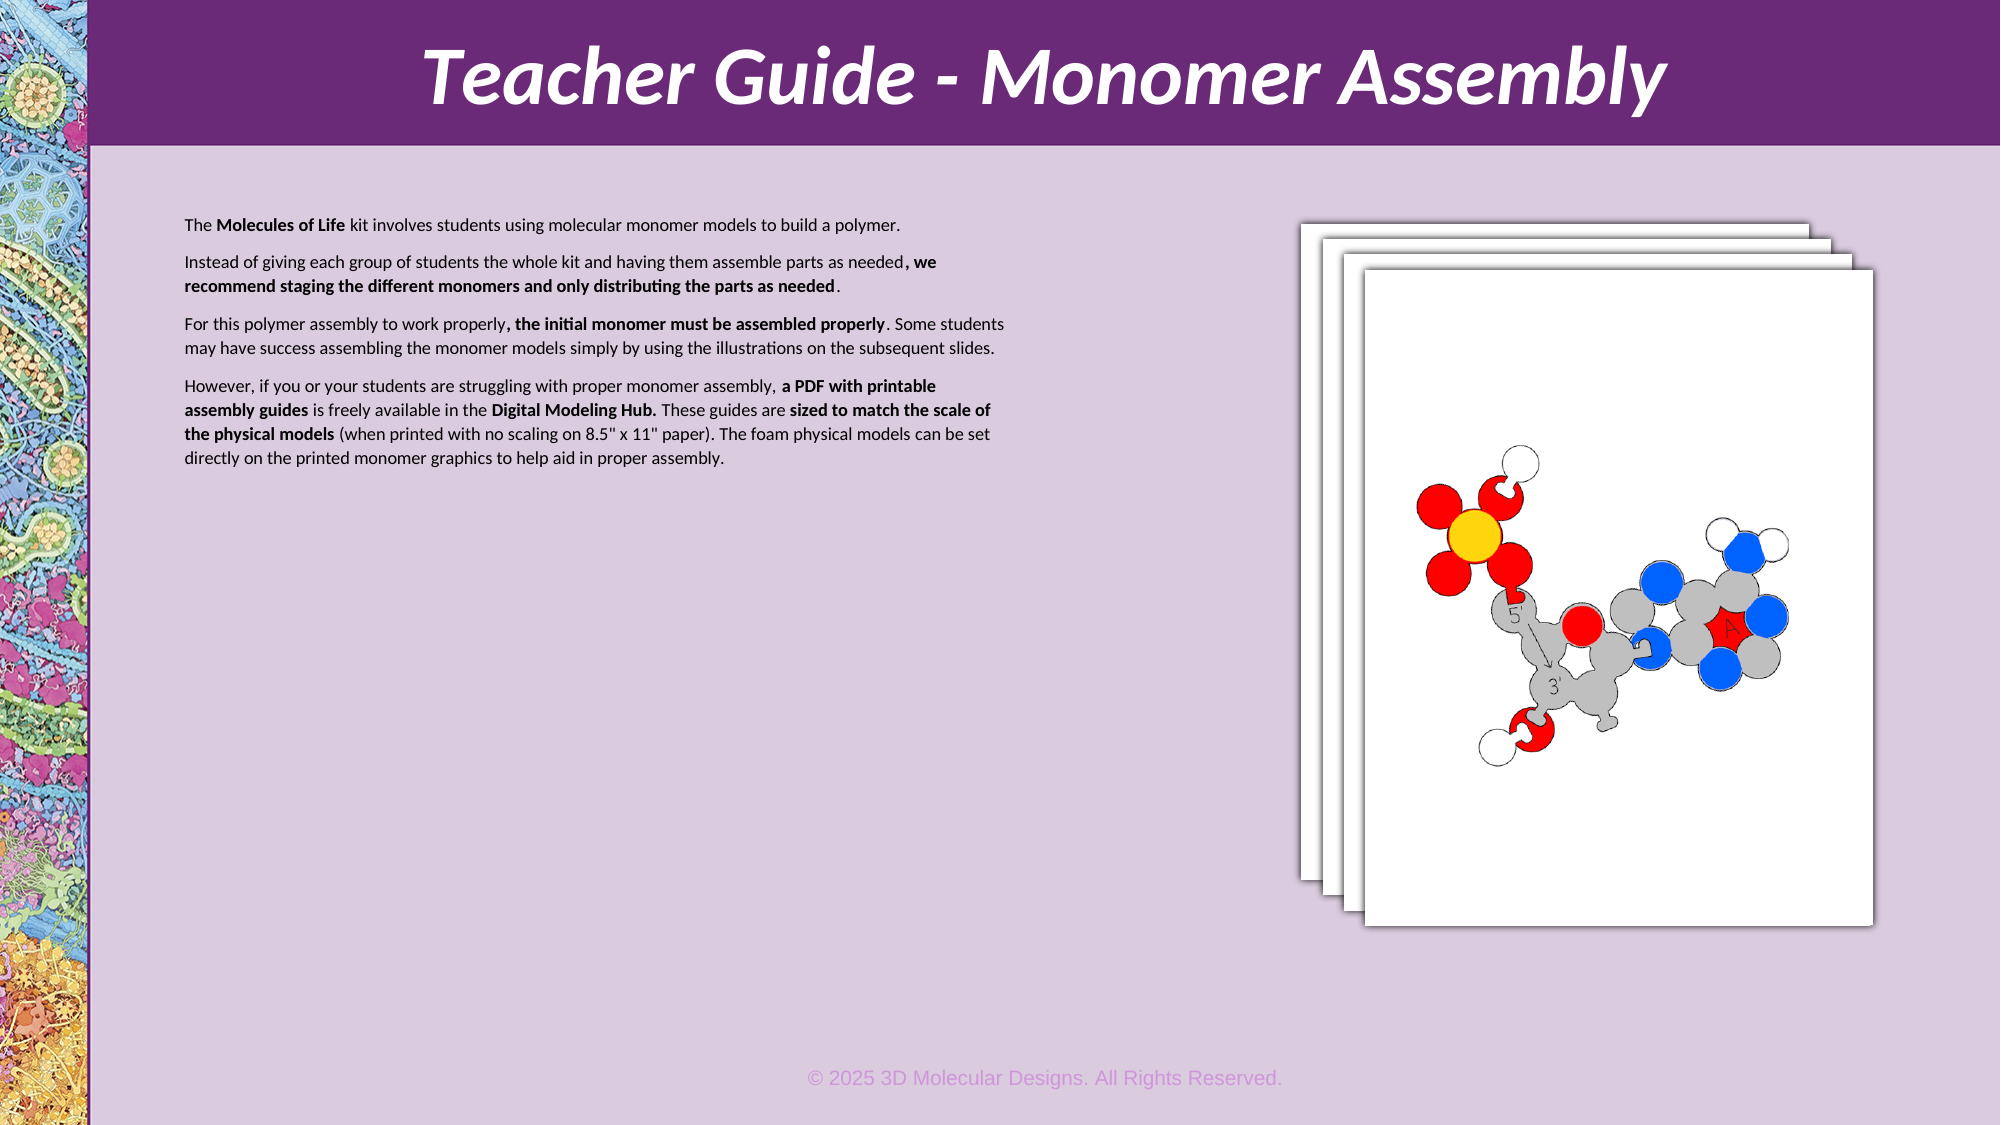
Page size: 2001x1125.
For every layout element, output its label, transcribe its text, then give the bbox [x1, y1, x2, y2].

list The Molecules of Life kit involves students using molecular monomer models to build a polymer. Instead of giving each group of students the whole kit and having them assemble parts as needed, we recommend staging the different monomers and only distributing the parts as needed. For this polymer assembly to work properly, the initial monomer must be assembled properly. Some students may have success assembling the monomer models simply by using the illustrations on the subsequent slides. However, if you or your students are struggling with proper monomer assembly, a PDF with printable assembly guides is freely available in the Digital Modeling Hub. These guides are sized to match the scale of the physical models (when printed with no scaling on 8.5" x 11" paper). The foam physical models can be set directly on the printed monomer graphics to help aid in proper assembly. [153, 203, 1224, 1019]
text_box Teacher Guide - Monomer Assembly [116, 13, 1973, 110]
picture [1280, 203, 1902, 958]
